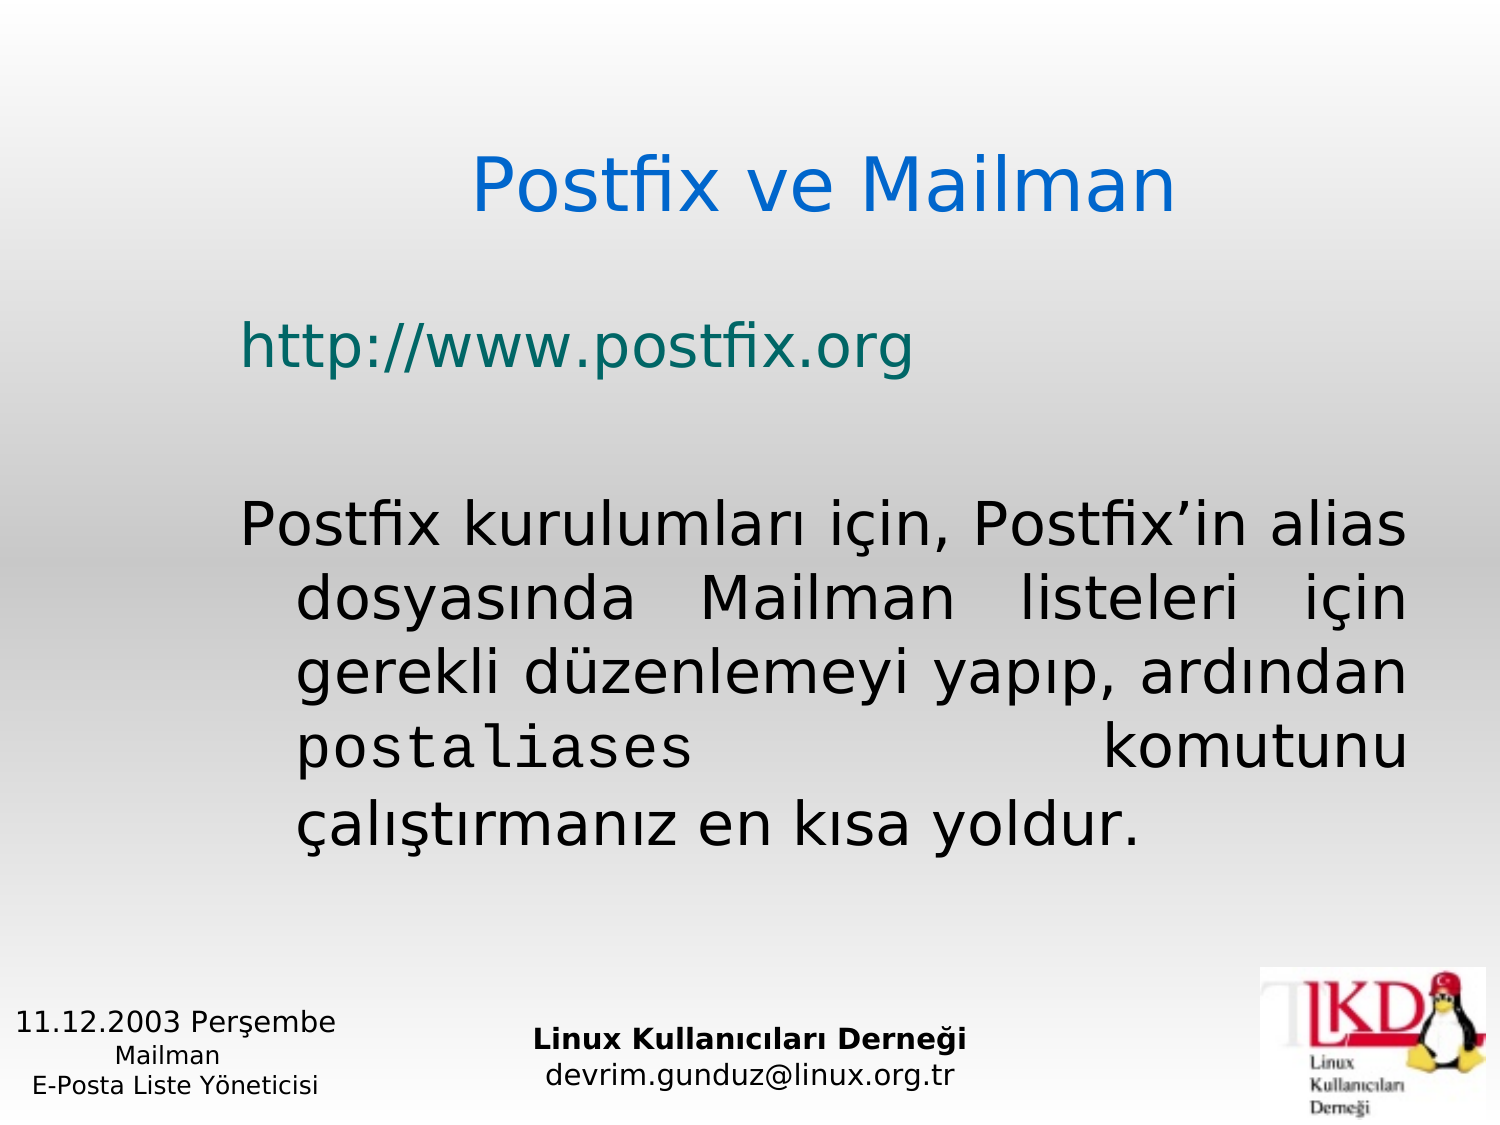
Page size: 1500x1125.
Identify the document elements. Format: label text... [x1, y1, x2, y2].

title Postfix ve Mailman [224, 49, 1425, 237]
list http://www.postfix.org Postfix kurulumları için, Postfix’in alias dosyasında Mailman listeleri için gerekli düzenlemeyi yapıp, ardından postaliases komutunu çalıştırmanız en kısa yoldur. [224, 299, 1425, 987]
picture [1260, 967, 1486, 1120]
